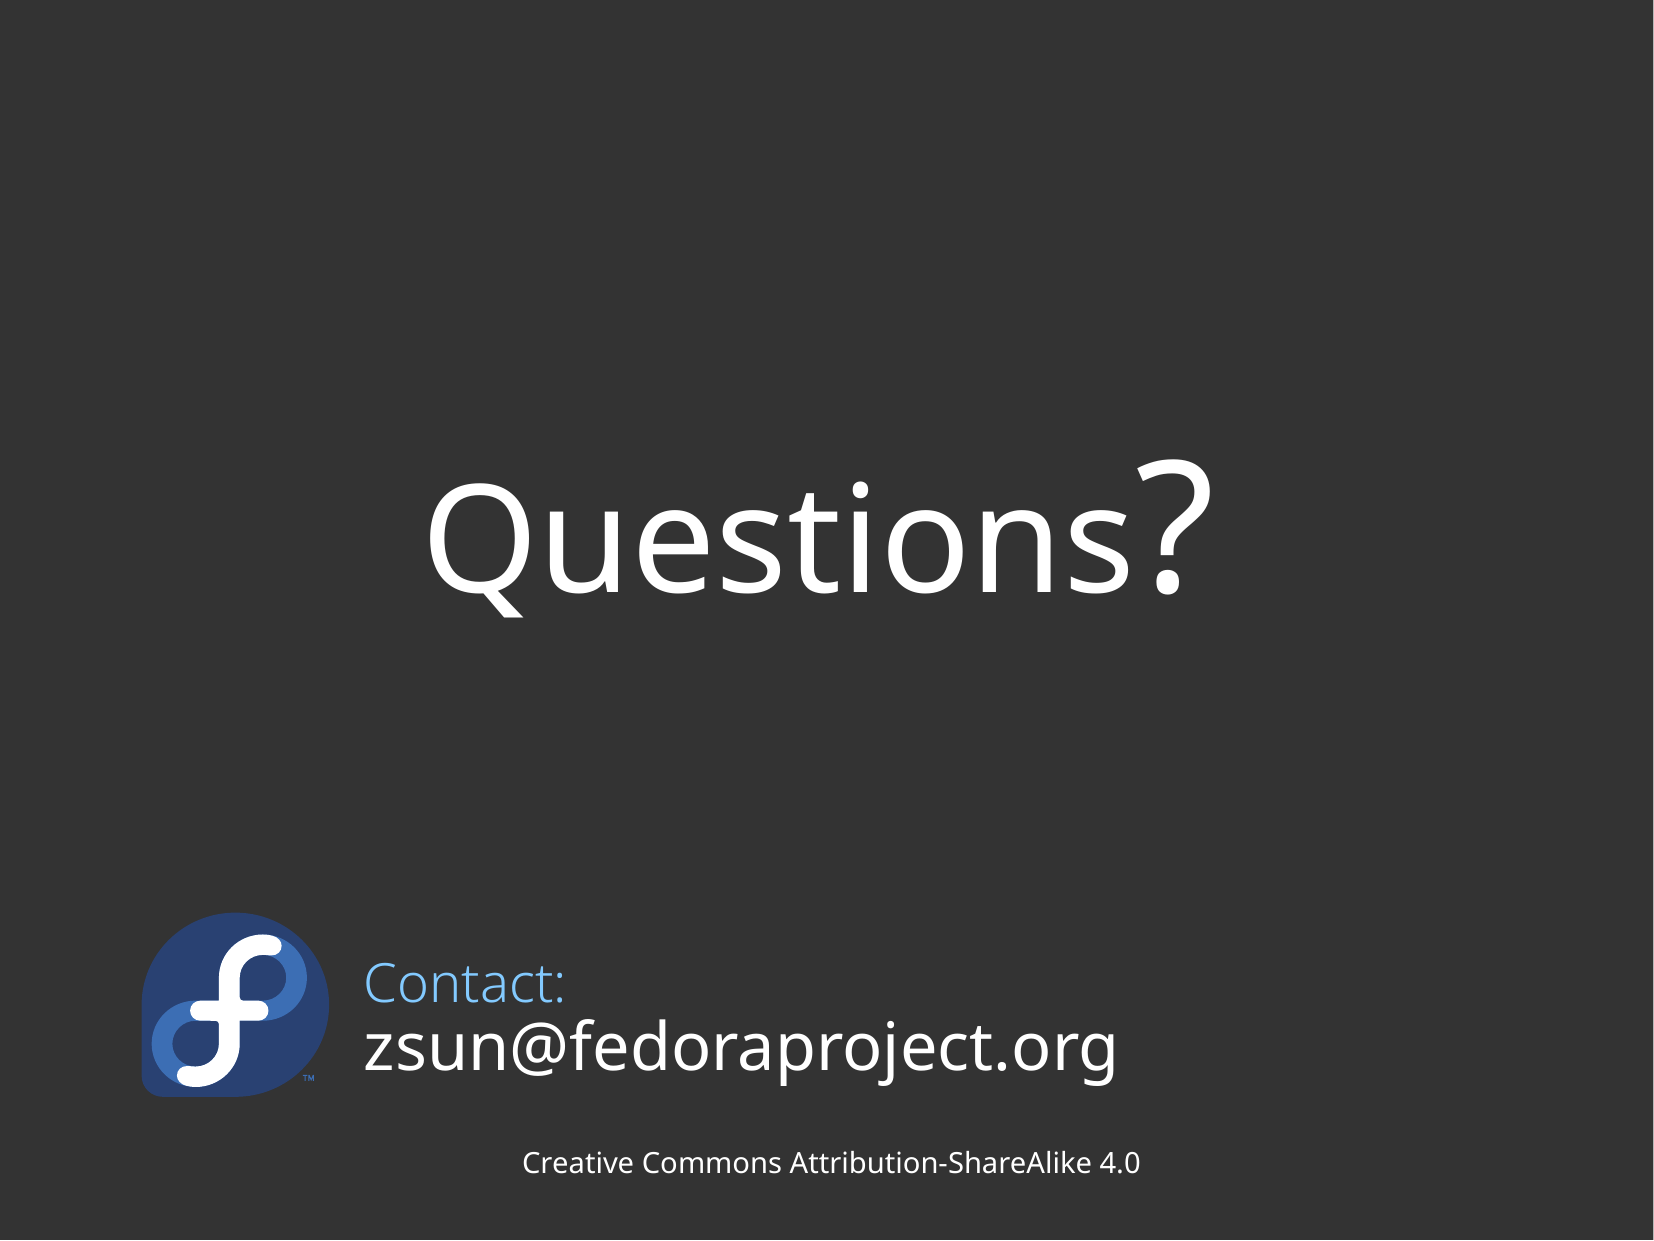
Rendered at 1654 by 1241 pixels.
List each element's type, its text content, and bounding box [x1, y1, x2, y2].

title Questions? [30, 409, 1606, 633]
picture [141, 912, 330, 1097]
text_box Contact: [349, 937, 703, 1019]
text_box zsun@fedoraproject.org [349, 991, 1455, 1089]
text_box Creative Commons Attribution-ShareAlike 4.0 [24, 1135, 1640, 1230]
